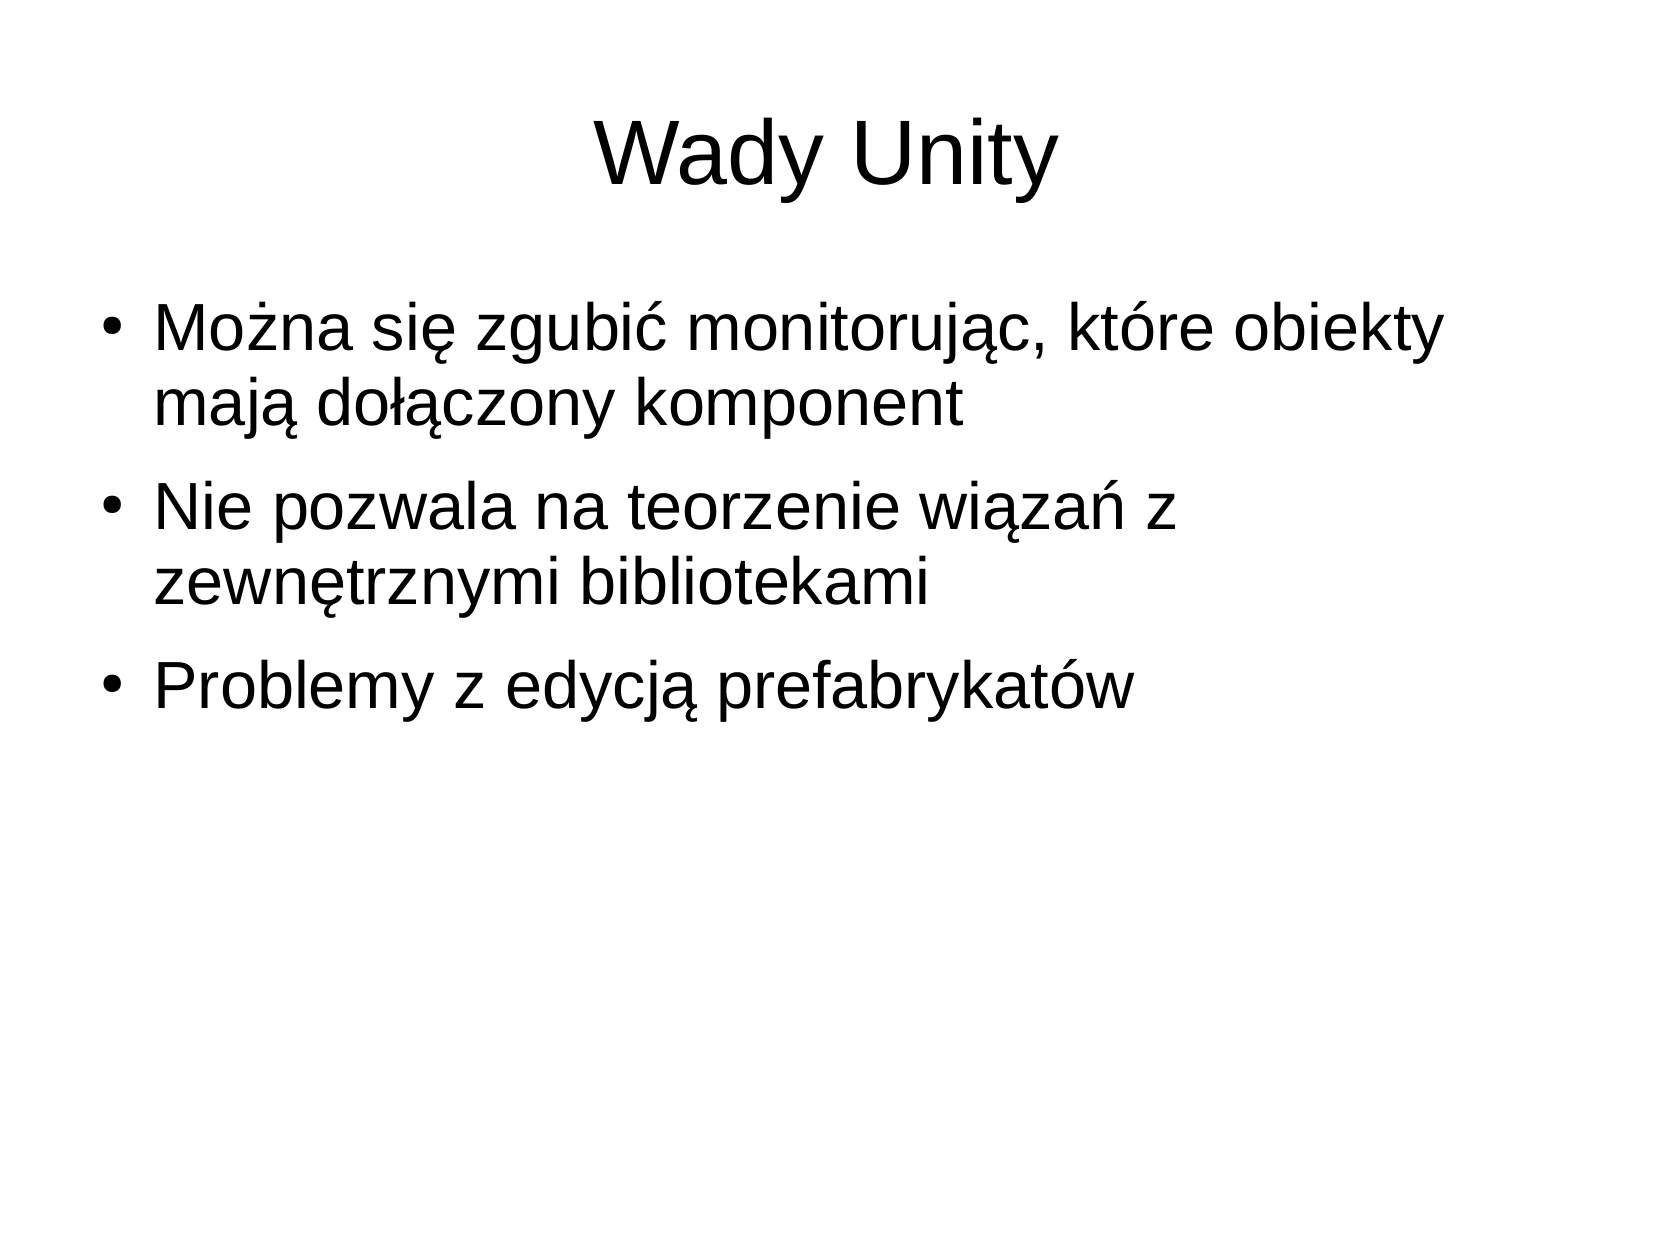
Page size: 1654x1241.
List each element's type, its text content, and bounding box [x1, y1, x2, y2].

list Można się zgubić monitorując, które obiekty mają dołączony komponent Nie pozwala na teorzenie wiązań z zewnętrznymi bibliotekami Problemy z edycją prefabrykatów [82, 290, 1571, 1109]
title Wady Unity [82, 49, 1571, 257]
